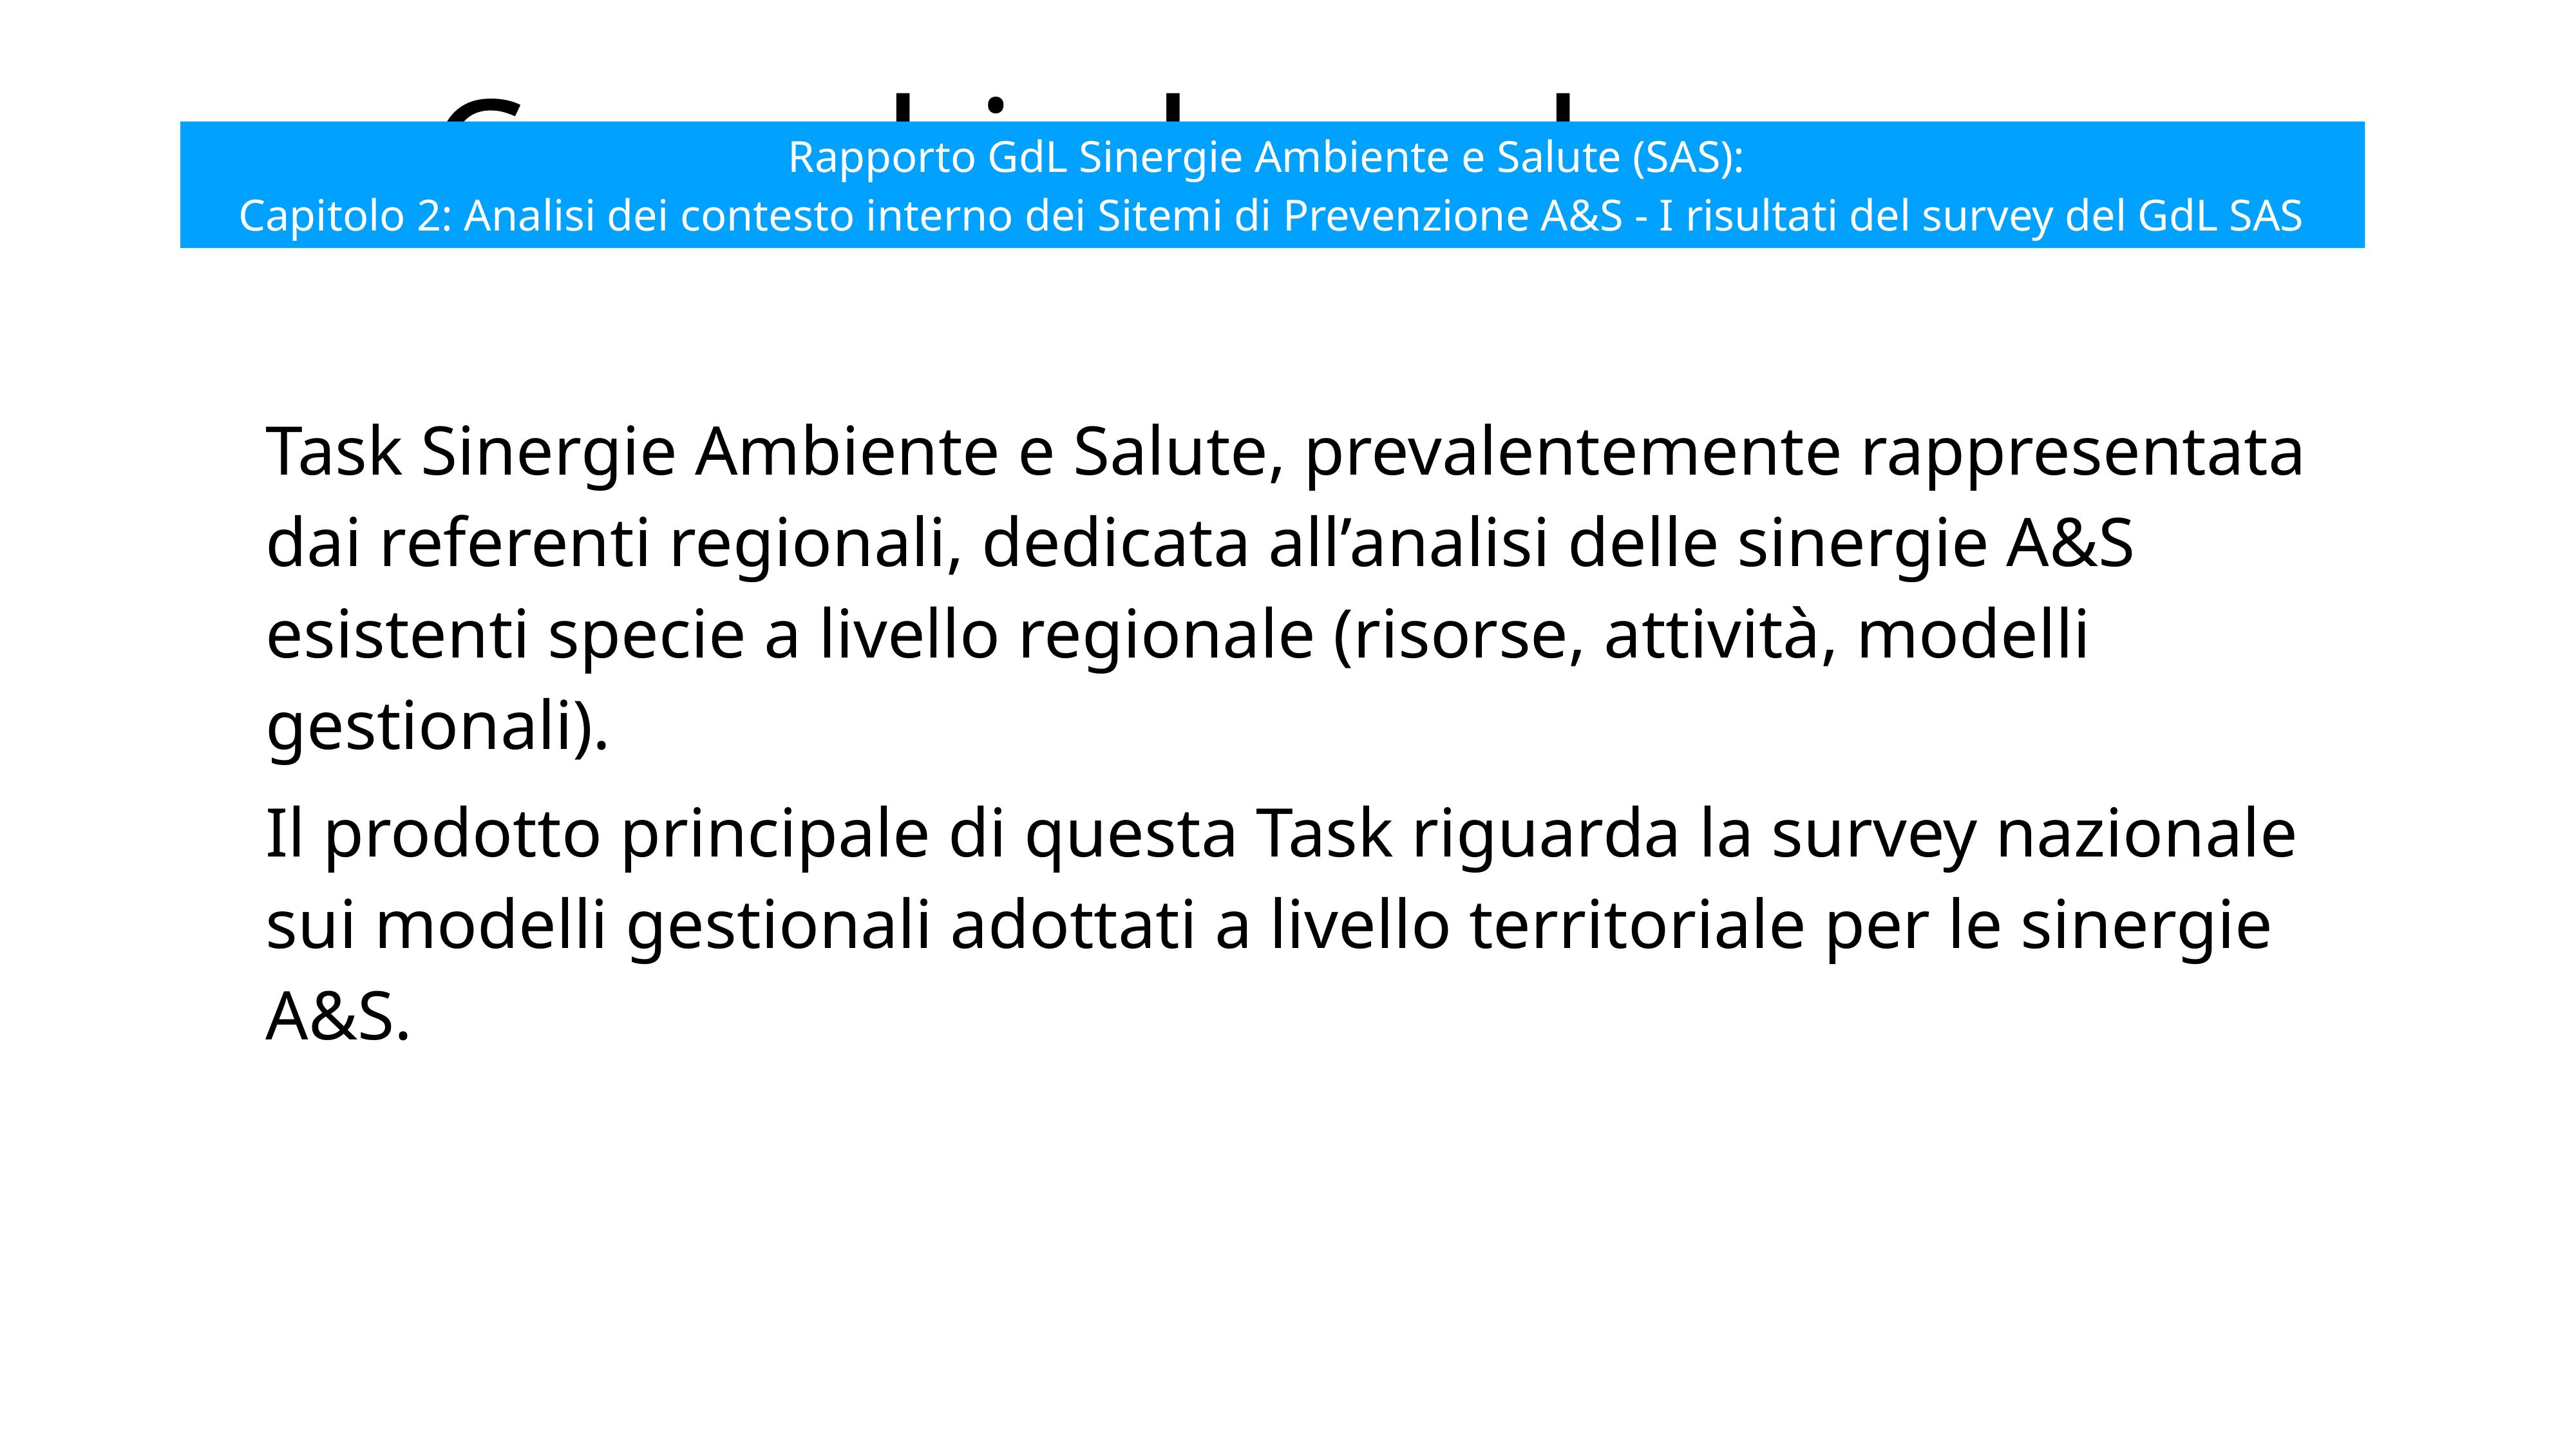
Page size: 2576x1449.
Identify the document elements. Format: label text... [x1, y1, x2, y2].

text_box Rapporto GdL Sinergie Ambiente e Salute (SAS): Capitolo 2: Analisi dei contesto interno dei Sitemi di Prevenzione A&S - I risultati del survey del GdL SAS [180, 121, 2365, 235]
text_box Task Sinergie Ambiente e Salute, prevalentemente rappresentata dai referenti regionali, dedicata all’analisi delle sinergie A&S esistenti specie a livello regionale (risorse, attività, modelli gestionali). Il prodotto principale di questa Task riguarda la survey nazionale sui modelli gestionali adottati a livello territoriale per le sinergie A&S. [187, 398, 2358, 971]
text_box Cosa chiedere al gruppo [178, 37, 2398, 279]
